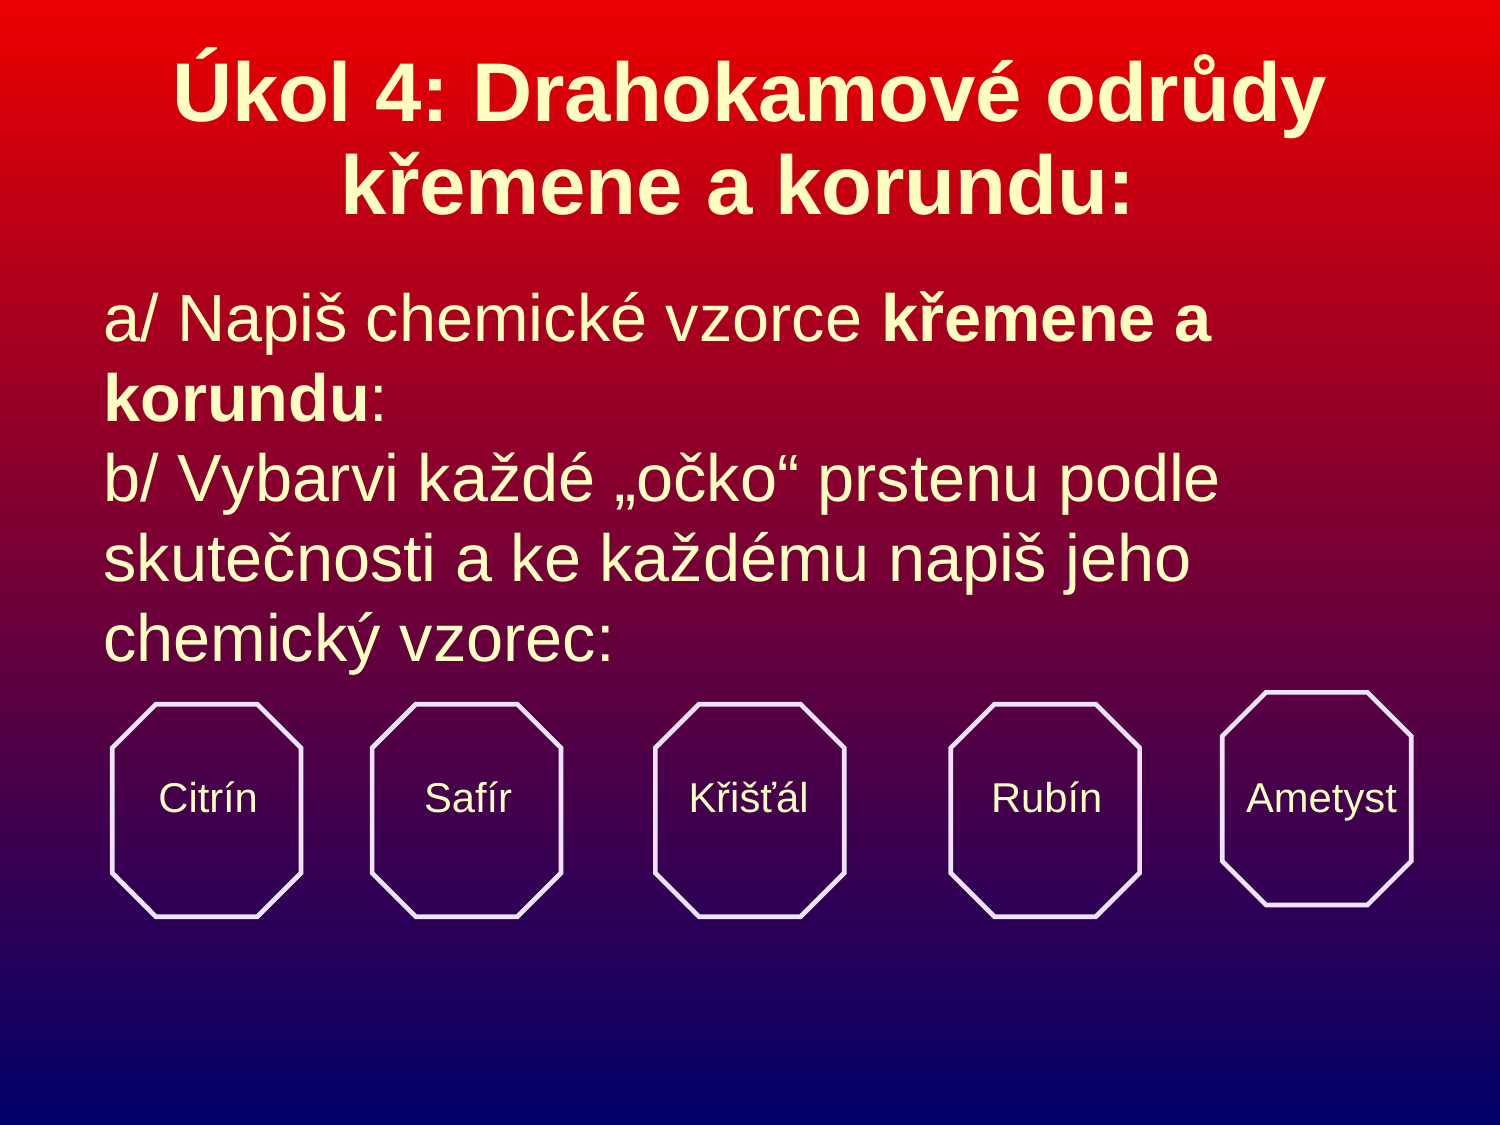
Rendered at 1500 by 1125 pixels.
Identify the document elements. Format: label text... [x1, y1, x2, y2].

text_box Křišťál [655, 763, 843, 829]
text_box Safír [395, 763, 541, 829]
text_box Citrín [135, 763, 281, 829]
title Úkol 4: Drahokamové odrůdy křemene a korundu: [75, 31, 1426, 247]
text_box Rubín [962, 763, 1132, 829]
text_box a/ Napiš chemické vzorce křemene a korundu: b/ Vybarvi každé „očko“ prstenu podle skutečnosti a ke každému napiš jeho chemický vzorec: [88, 267, 1424, 683]
text_box Ametyst [1222, 763, 1421, 829]
